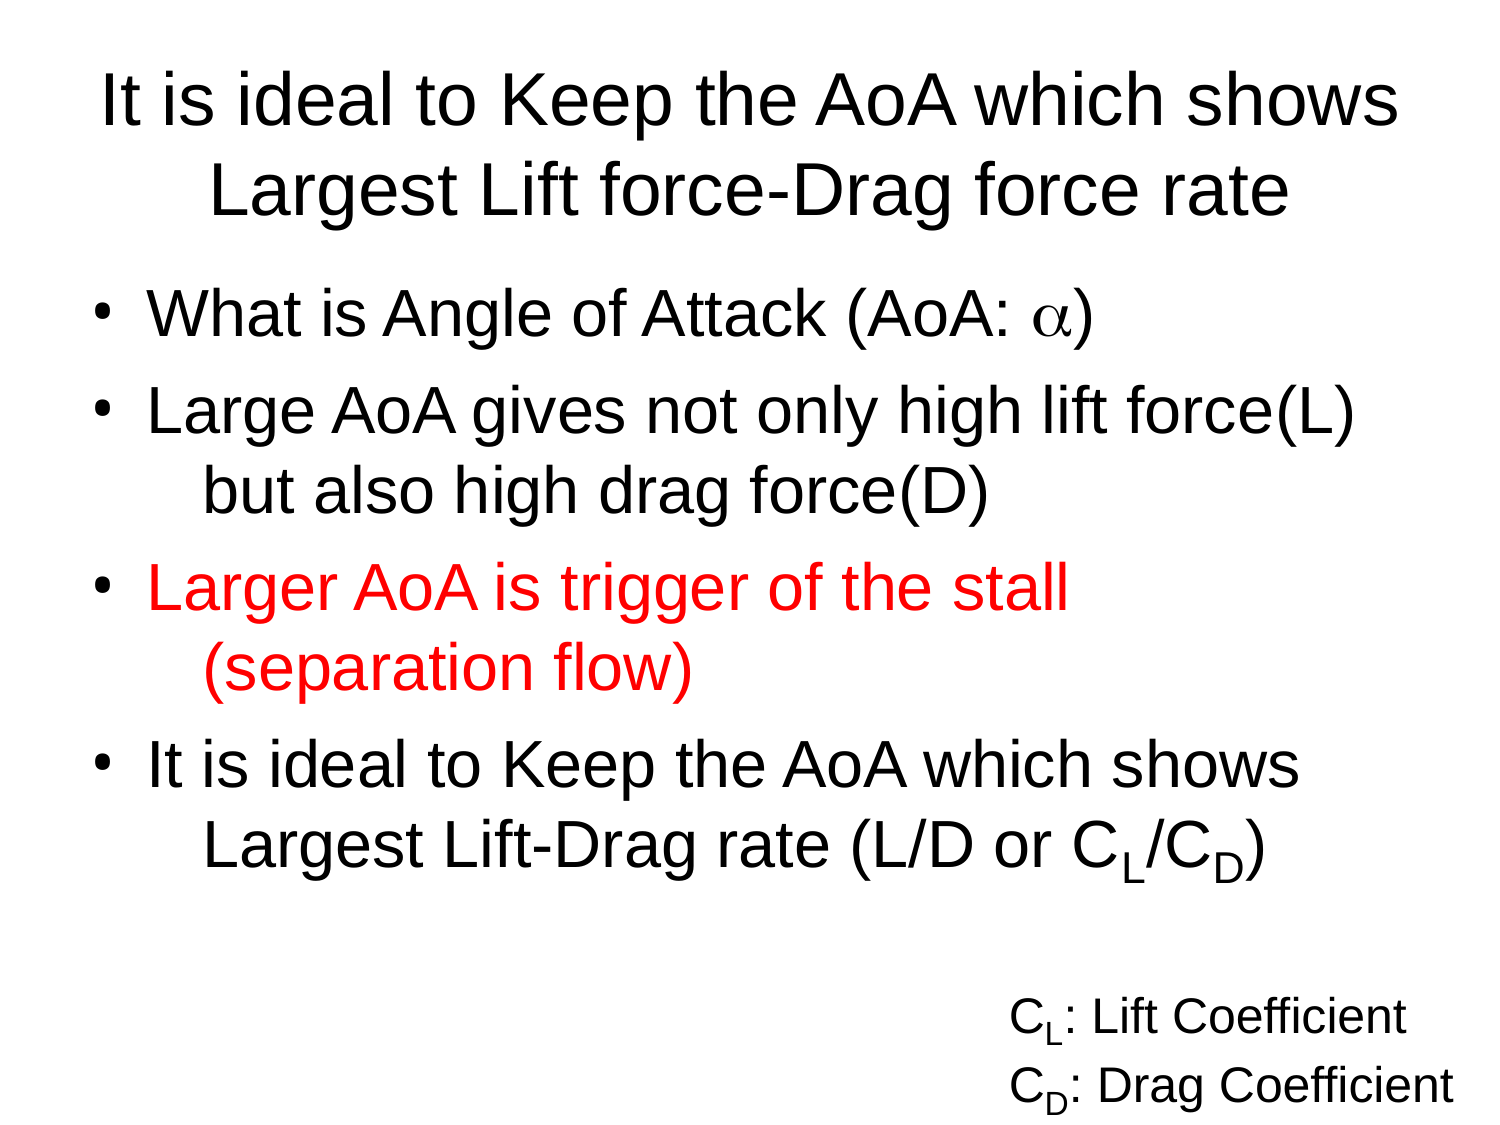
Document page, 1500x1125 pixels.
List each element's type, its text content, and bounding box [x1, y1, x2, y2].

title It is ideal to Keep the AoA which shows Largest Lift force-Drag force rate [0, 42, 1500, 218]
list What is Angle of Attack (AoA: a) Large AoA gives not only high lift force(L) but also high drag force(D) Larger AoA is trigger of the stall (separation flow) It is ideal to Keep the AoA which shows Largest Lift-Drag rate (L/D or CL/CD) [75, 262, 1426, 1005]
text_box CL: Lift Coefficient CD: Drag Coefficient [994, 976, 1469, 1125]
